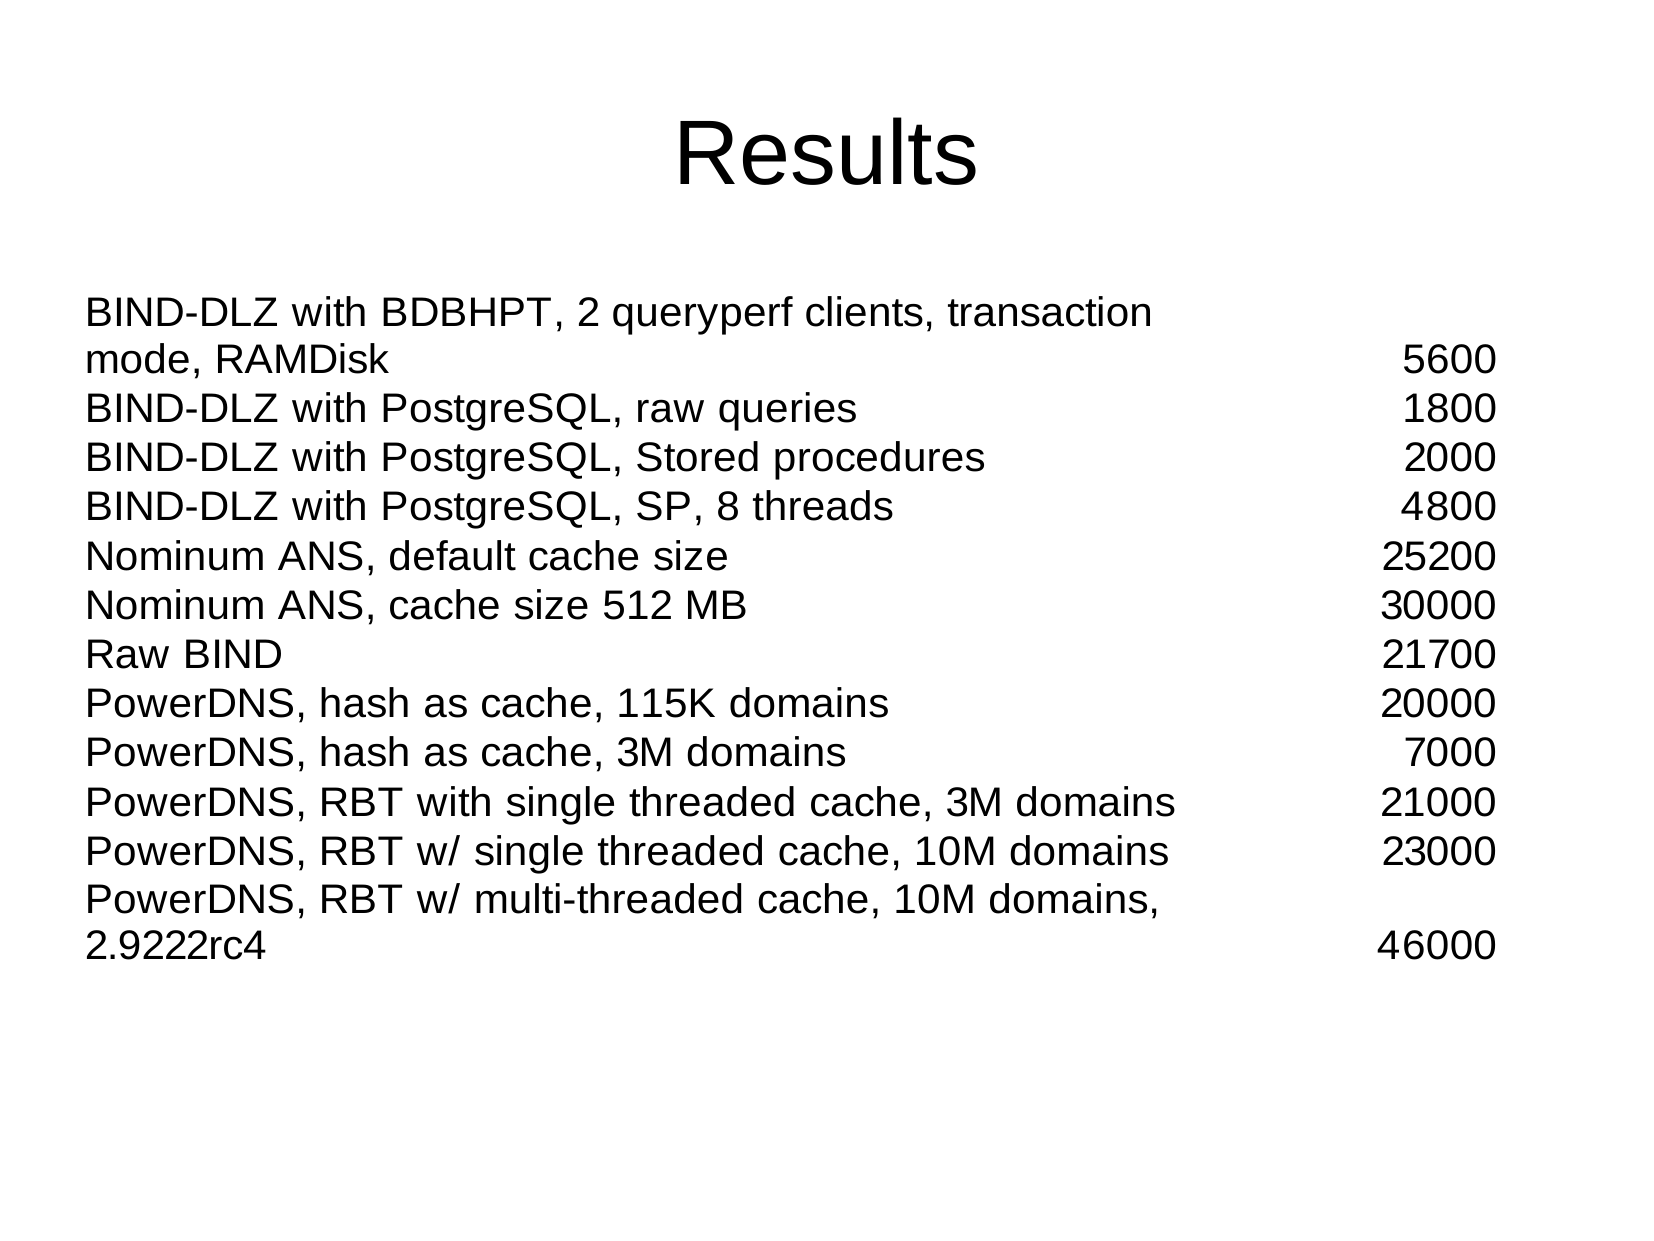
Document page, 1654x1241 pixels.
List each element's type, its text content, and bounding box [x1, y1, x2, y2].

chart [82, 290, 1637, 1098]
title Results [82, 49, 1571, 257]
